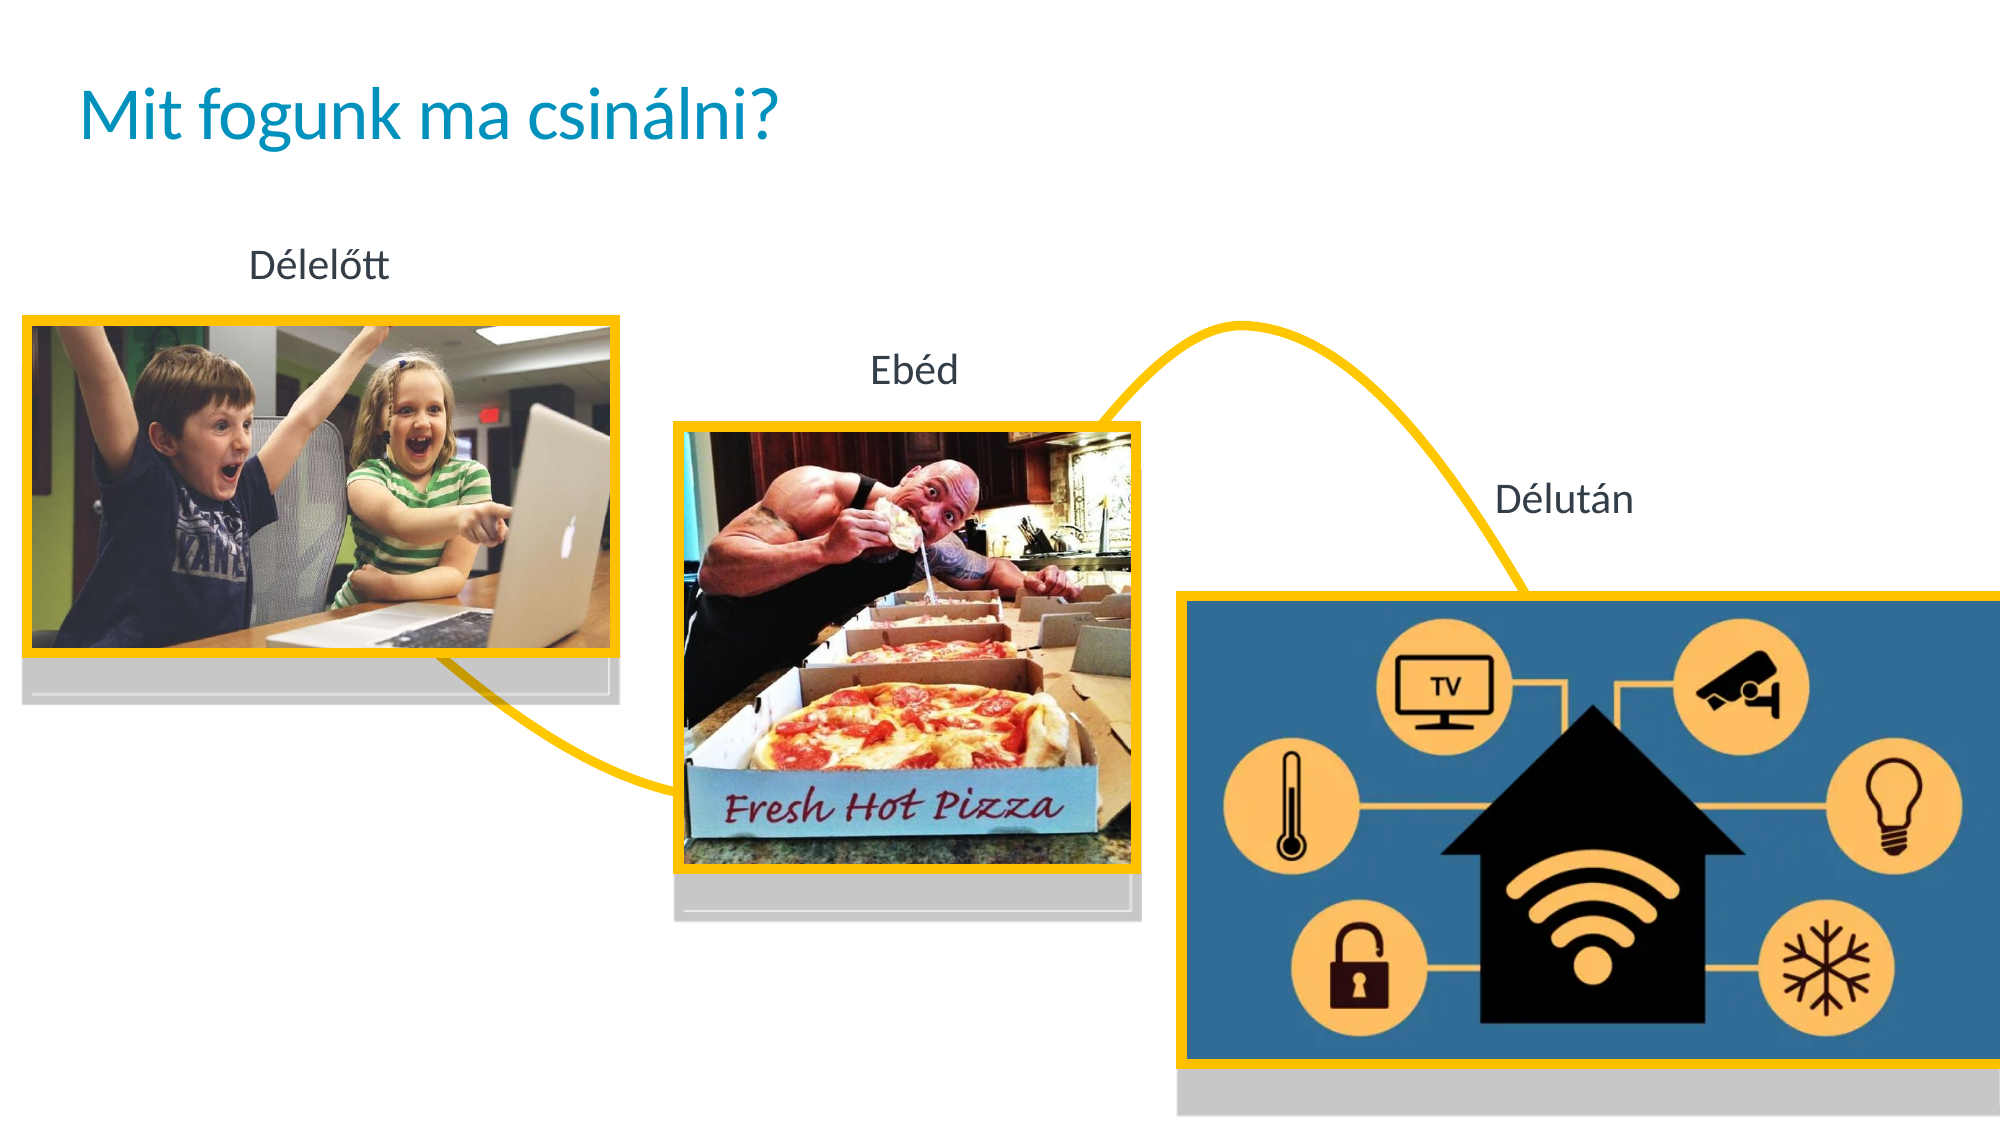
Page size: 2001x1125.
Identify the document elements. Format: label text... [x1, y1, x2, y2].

text_box Ebéd [870, 346, 961, 395]
title Mit fogunk ma csinálni? [78, 78, 1922, 163]
text_box Délután [1494, 475, 1636, 524]
picture [32, 325, 610, 648]
picture [1186, 601, 2000, 1059]
text_box Délelőtt [248, 241, 393, 290]
picture [683, 431, 1131, 864]
